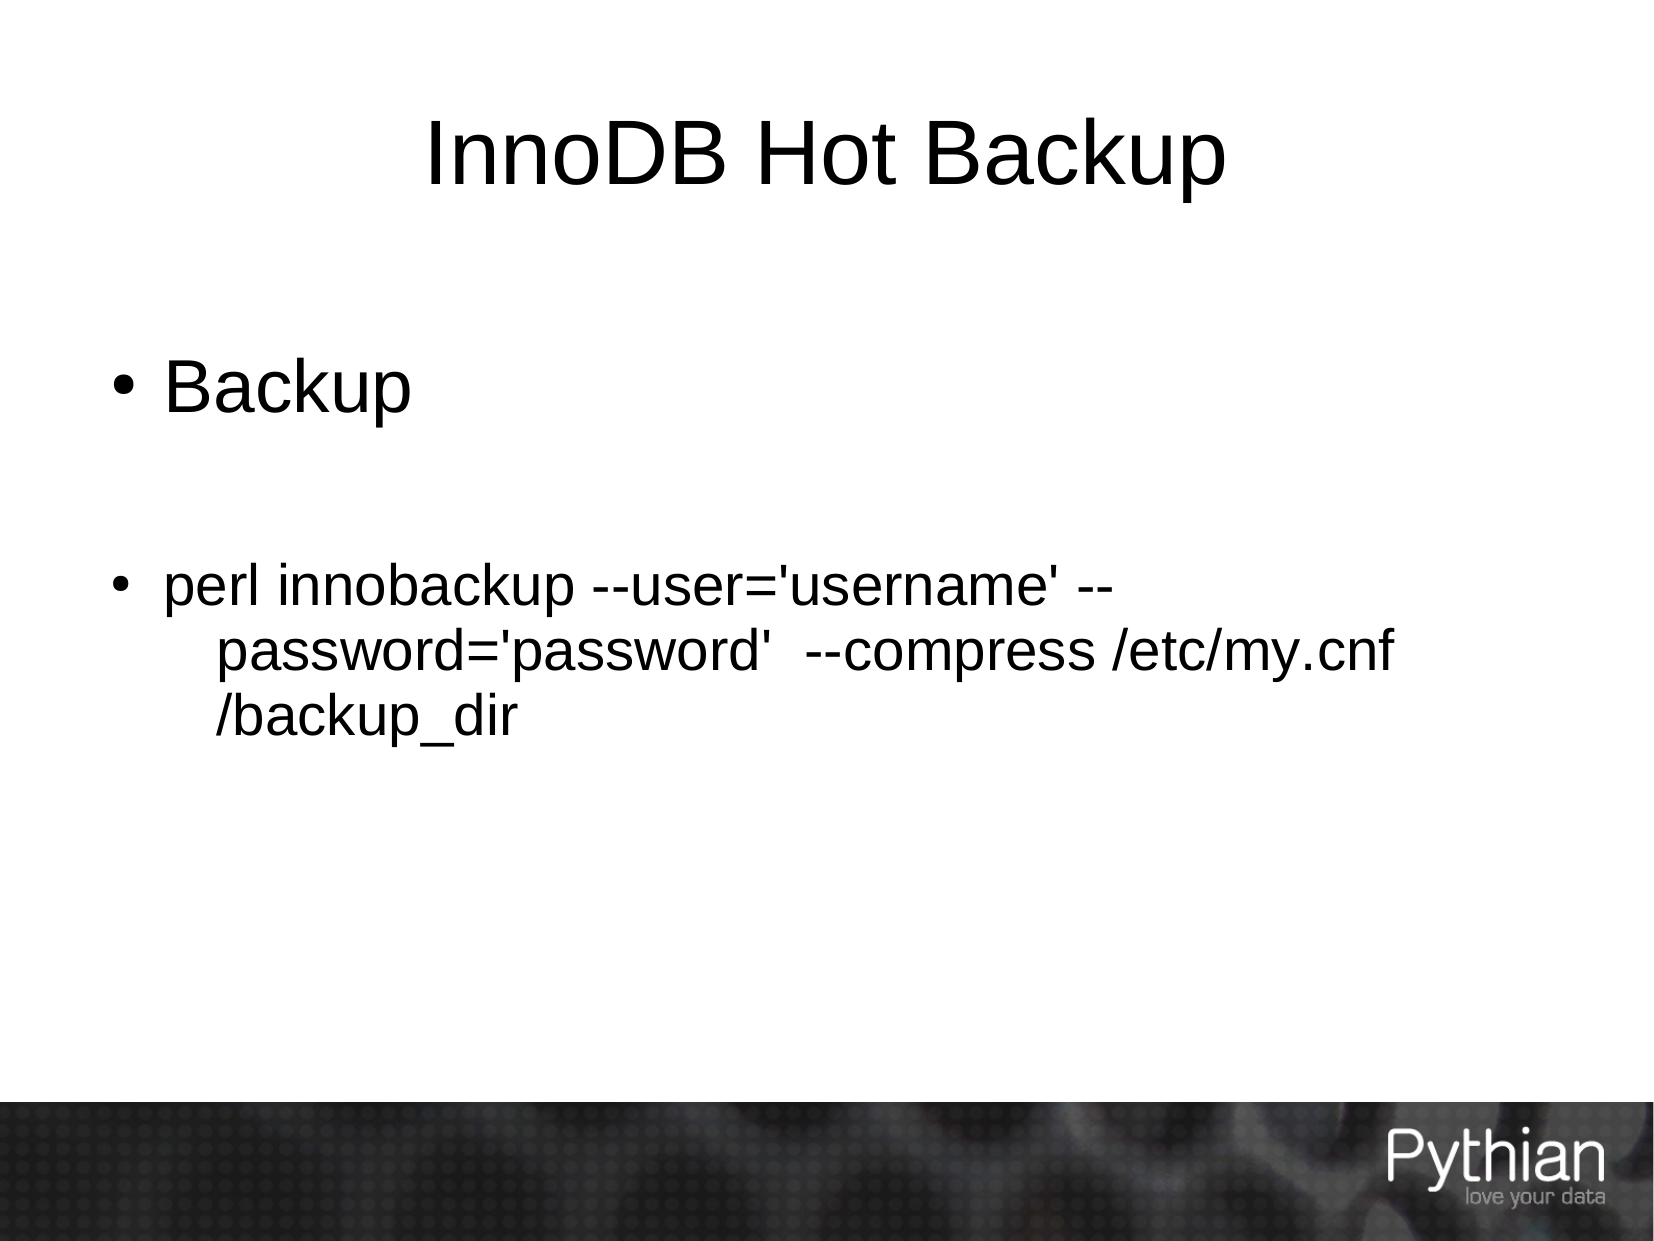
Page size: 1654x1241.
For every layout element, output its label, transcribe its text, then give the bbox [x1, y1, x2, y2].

picture [0, 1102, 1654, 1241]
list Backup perl innobackup --user='username' --password='password' --compress /etc/my.cnf /backup_dir [74, 344, 1654, 1127]
title InnoDB Hot Backup [82, 49, 1571, 257]
